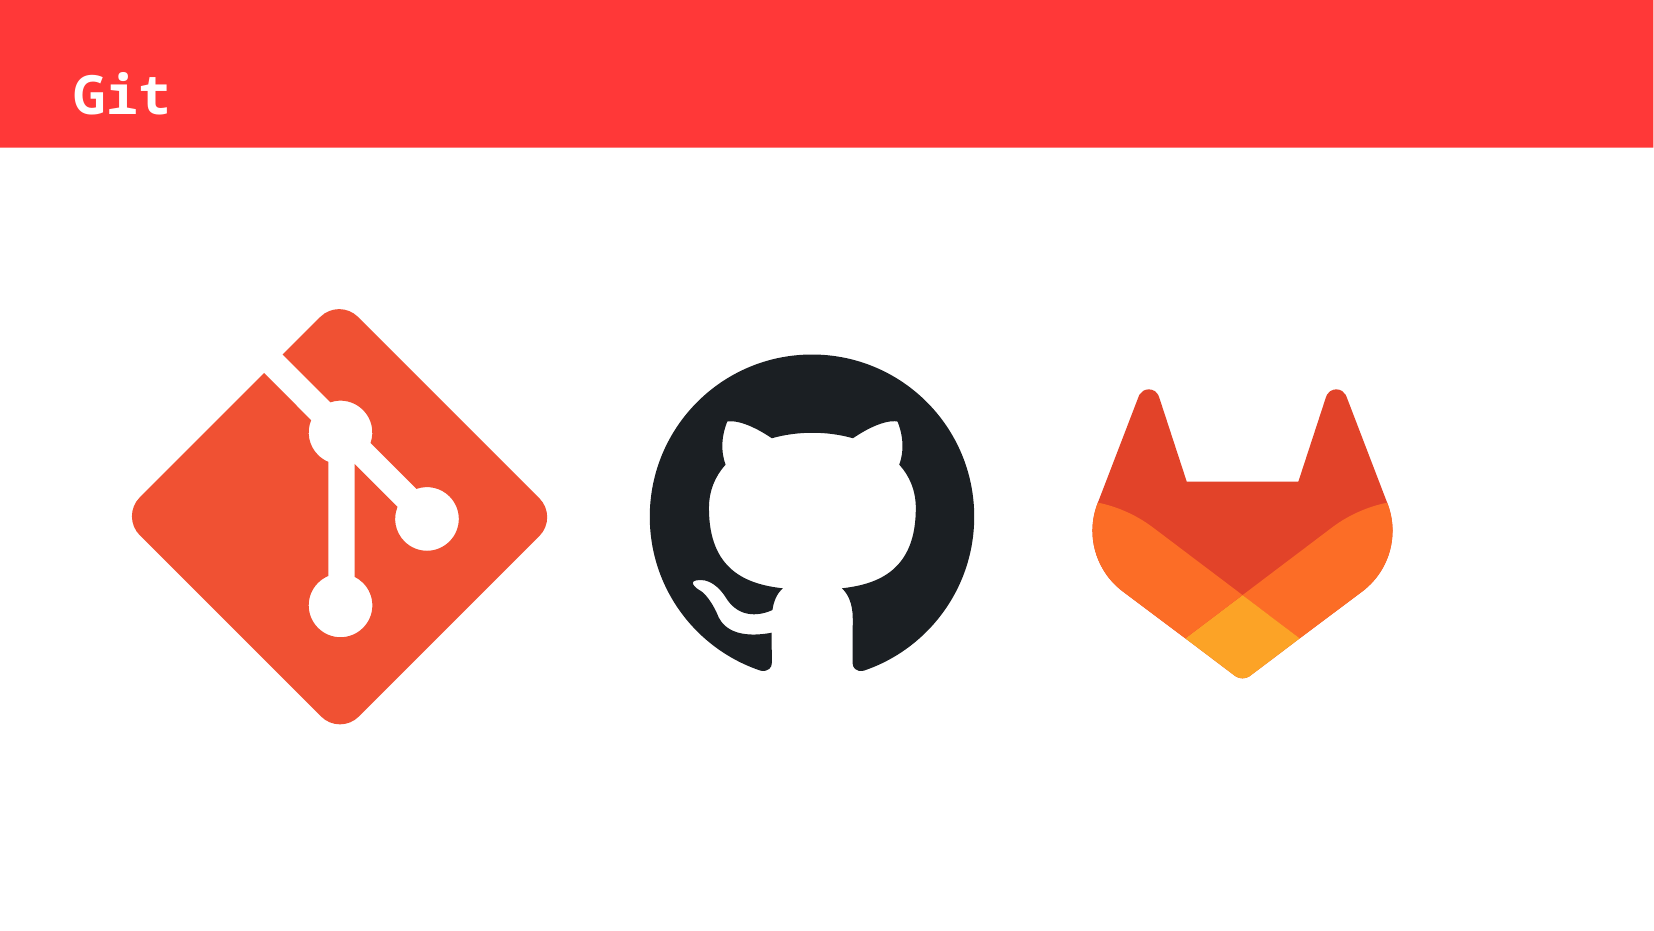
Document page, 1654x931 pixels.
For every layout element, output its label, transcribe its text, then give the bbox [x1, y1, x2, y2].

text_box Git [59, 49, 1506, 119]
text_box [0, 0, 1654, 148]
picture [649, 236, 1541, 832]
picture [118, 295, 562, 739]
